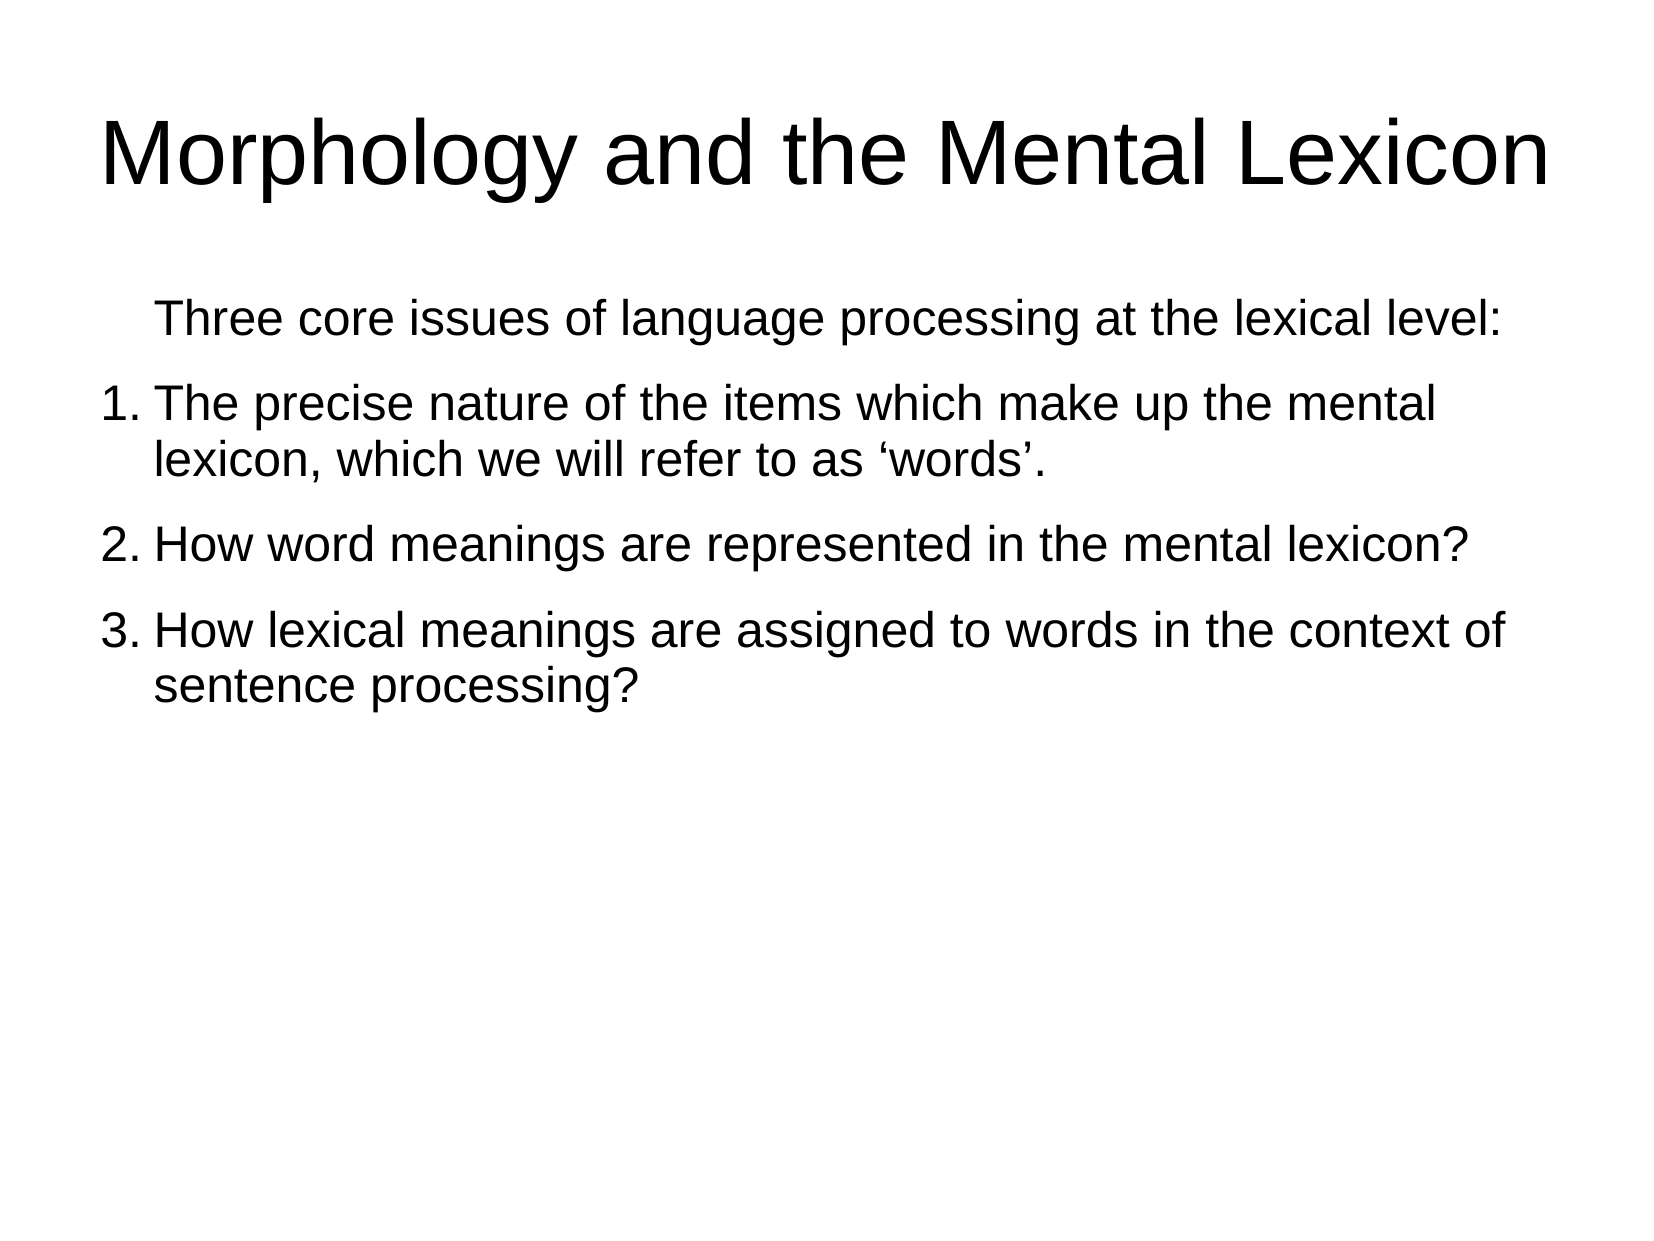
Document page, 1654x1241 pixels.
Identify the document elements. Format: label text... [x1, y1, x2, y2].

title Morphology and the Mental Lexicon [82, 49, 1571, 257]
list Three core issues of language processing at the lexical level: The precise nature of the items which make up the mental lexicon, which we will refer to as ‘words’. How word meanings are represented in the mental lexicon? How lexical meanings are assigned to words in the context of sentence processing? [82, 290, 1538, 1010]
